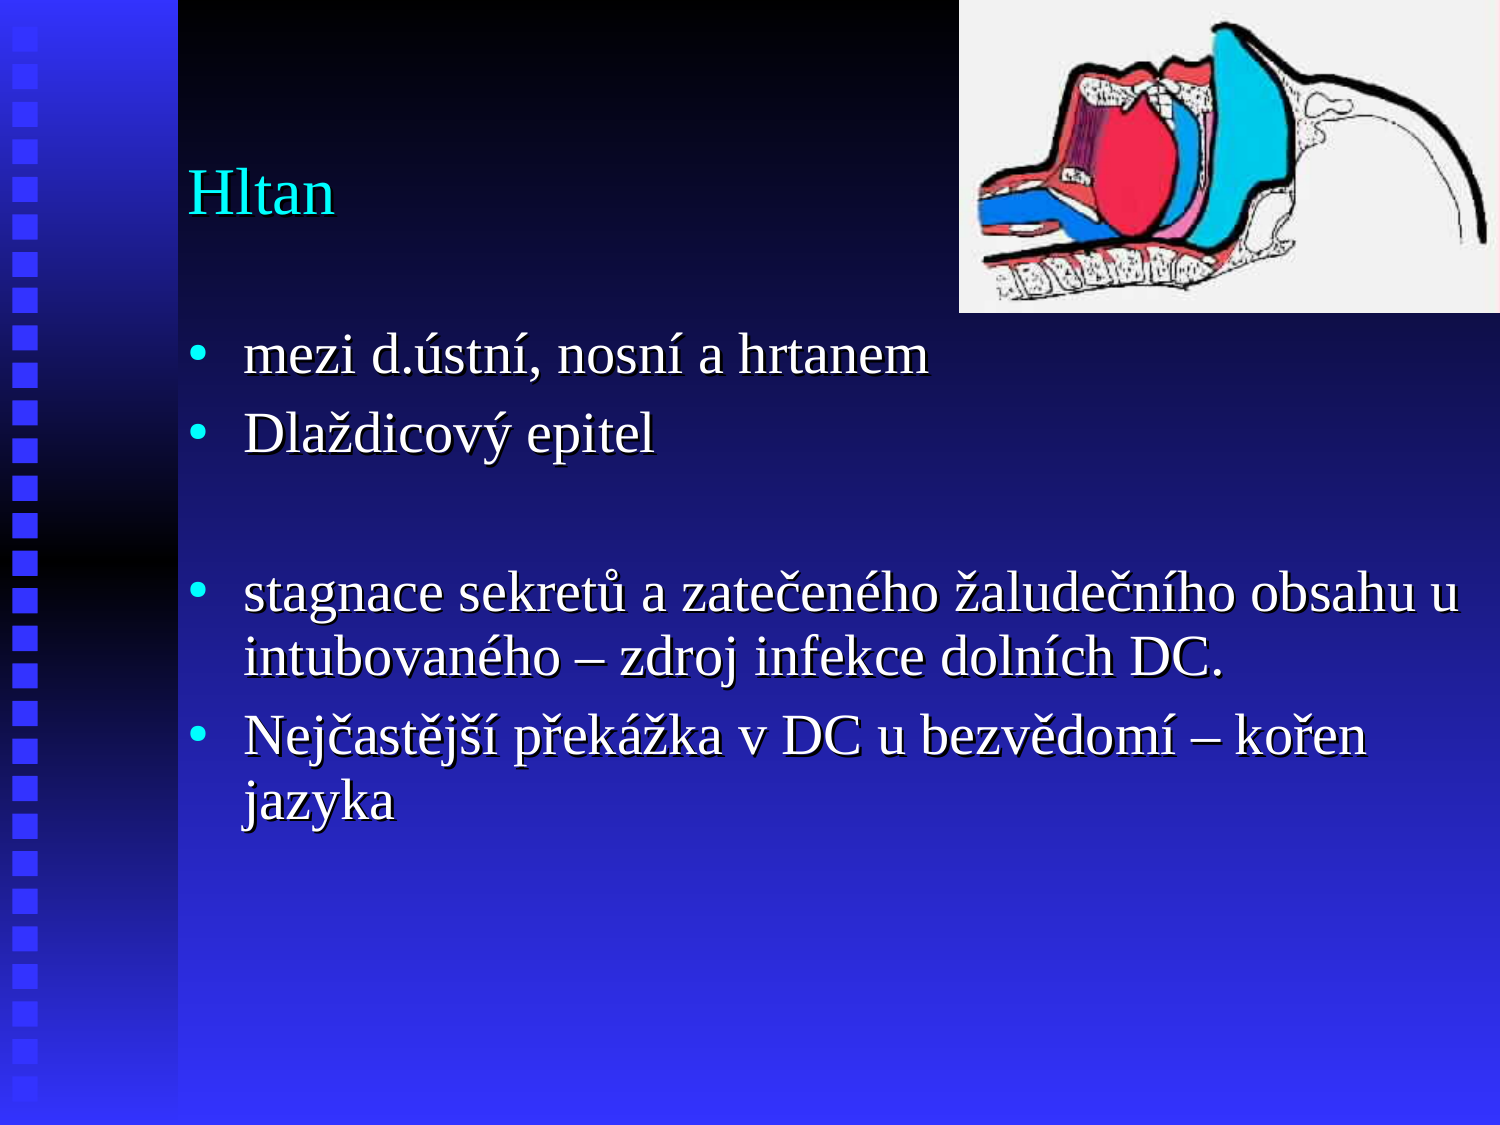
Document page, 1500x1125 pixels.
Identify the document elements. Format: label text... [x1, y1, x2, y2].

title Hltan [187, 99, 959, 288]
picture [959, 0, 1500, 313]
list mezi d.ústní, nosní a hrtanem Dlaždicový epitel stagnace sekretů a zatečeného žaludečního obsahu u intubovaného – zdroj infekce dolních DC. Nejčastější překážka v DC u bezvědomí – kořen jazyka [187, 324, 1463, 1001]
